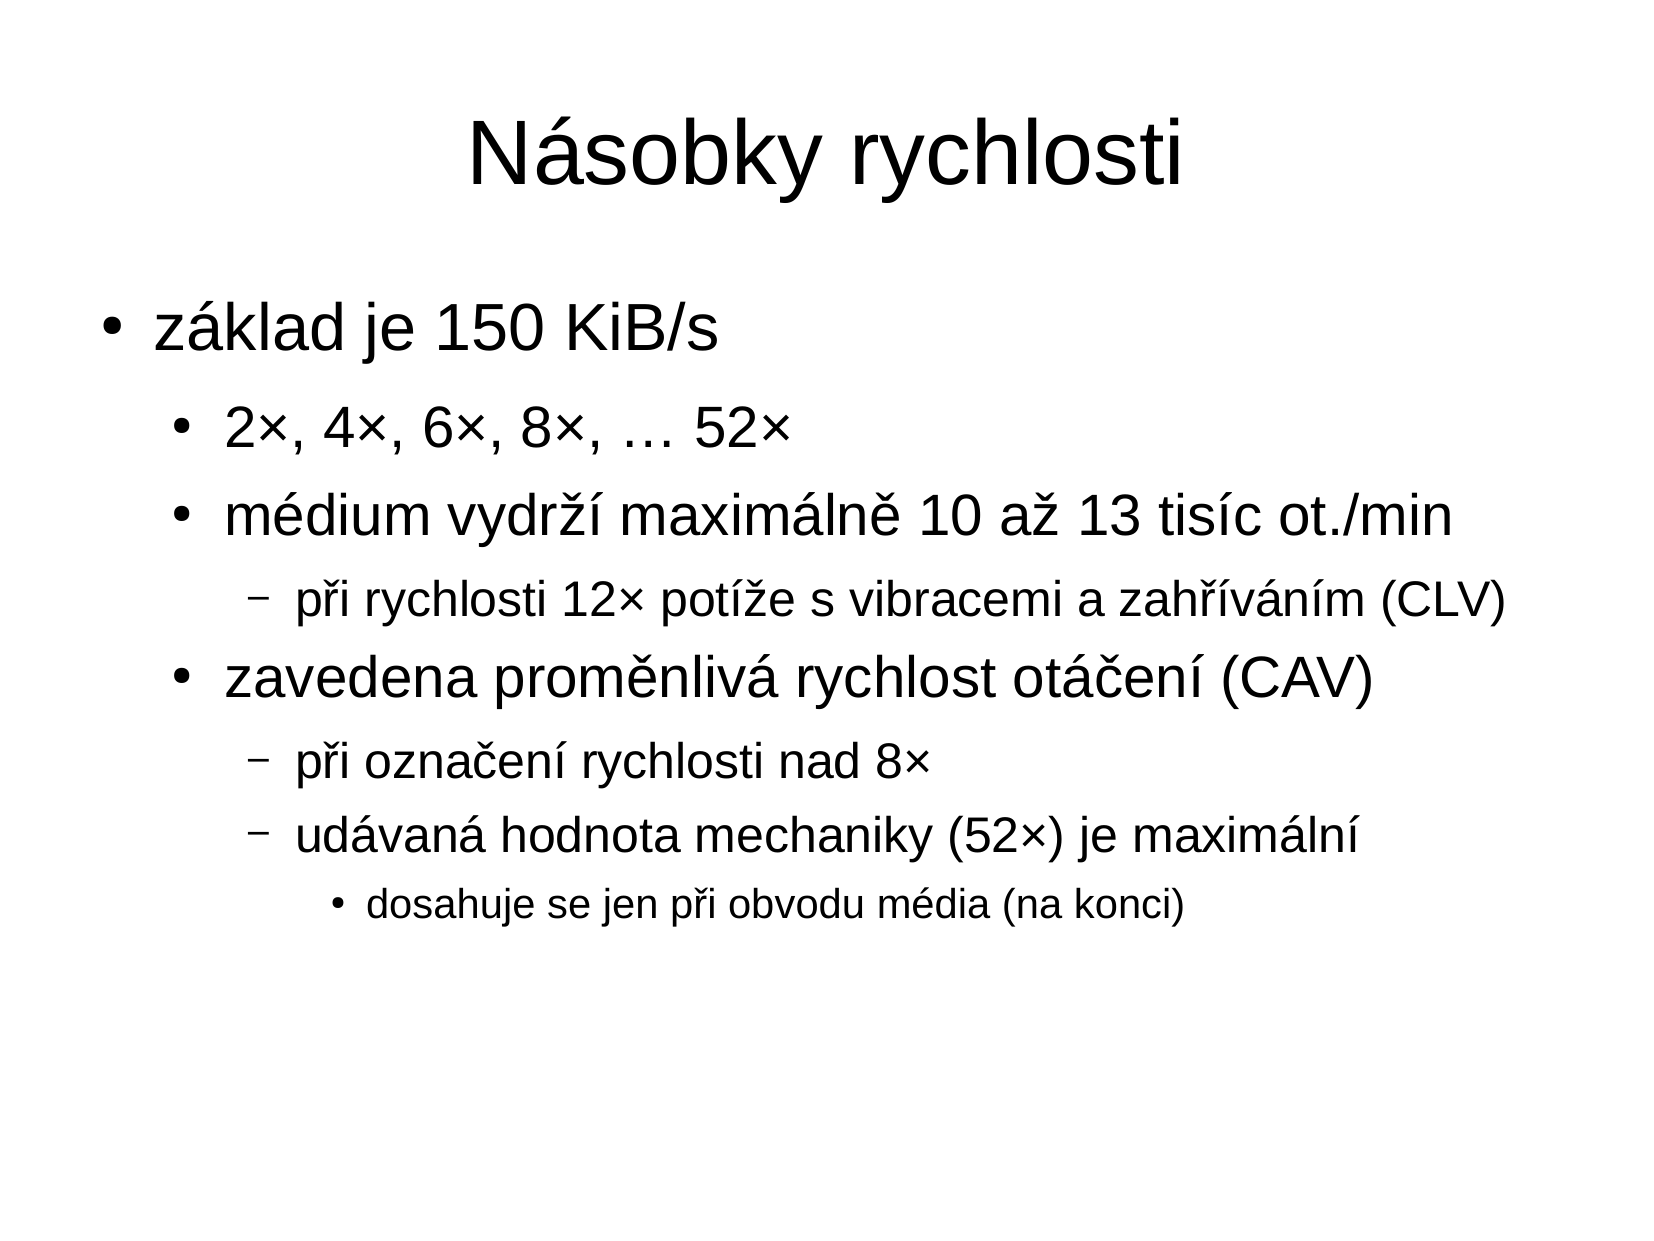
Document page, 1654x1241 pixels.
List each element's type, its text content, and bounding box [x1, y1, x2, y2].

list základ je 150 KiB/s 2×, 4×, 6×, 8×, … 52× médium vydrží maximálně 10 až 13 tisíc ot./min při rychlosti 12× potíže s vibracemi a zahříváním (CLV) zavedena proměnlivá rychlost otáčení (CAV) při označení rychlosti nad 8× udávaná hodnota mechaniky (52×) je maximální dosahuje se jen při obvodu média (na konci) [82, 290, 1571, 1094]
title Násobky rychlosti [82, 56, 1571, 250]
